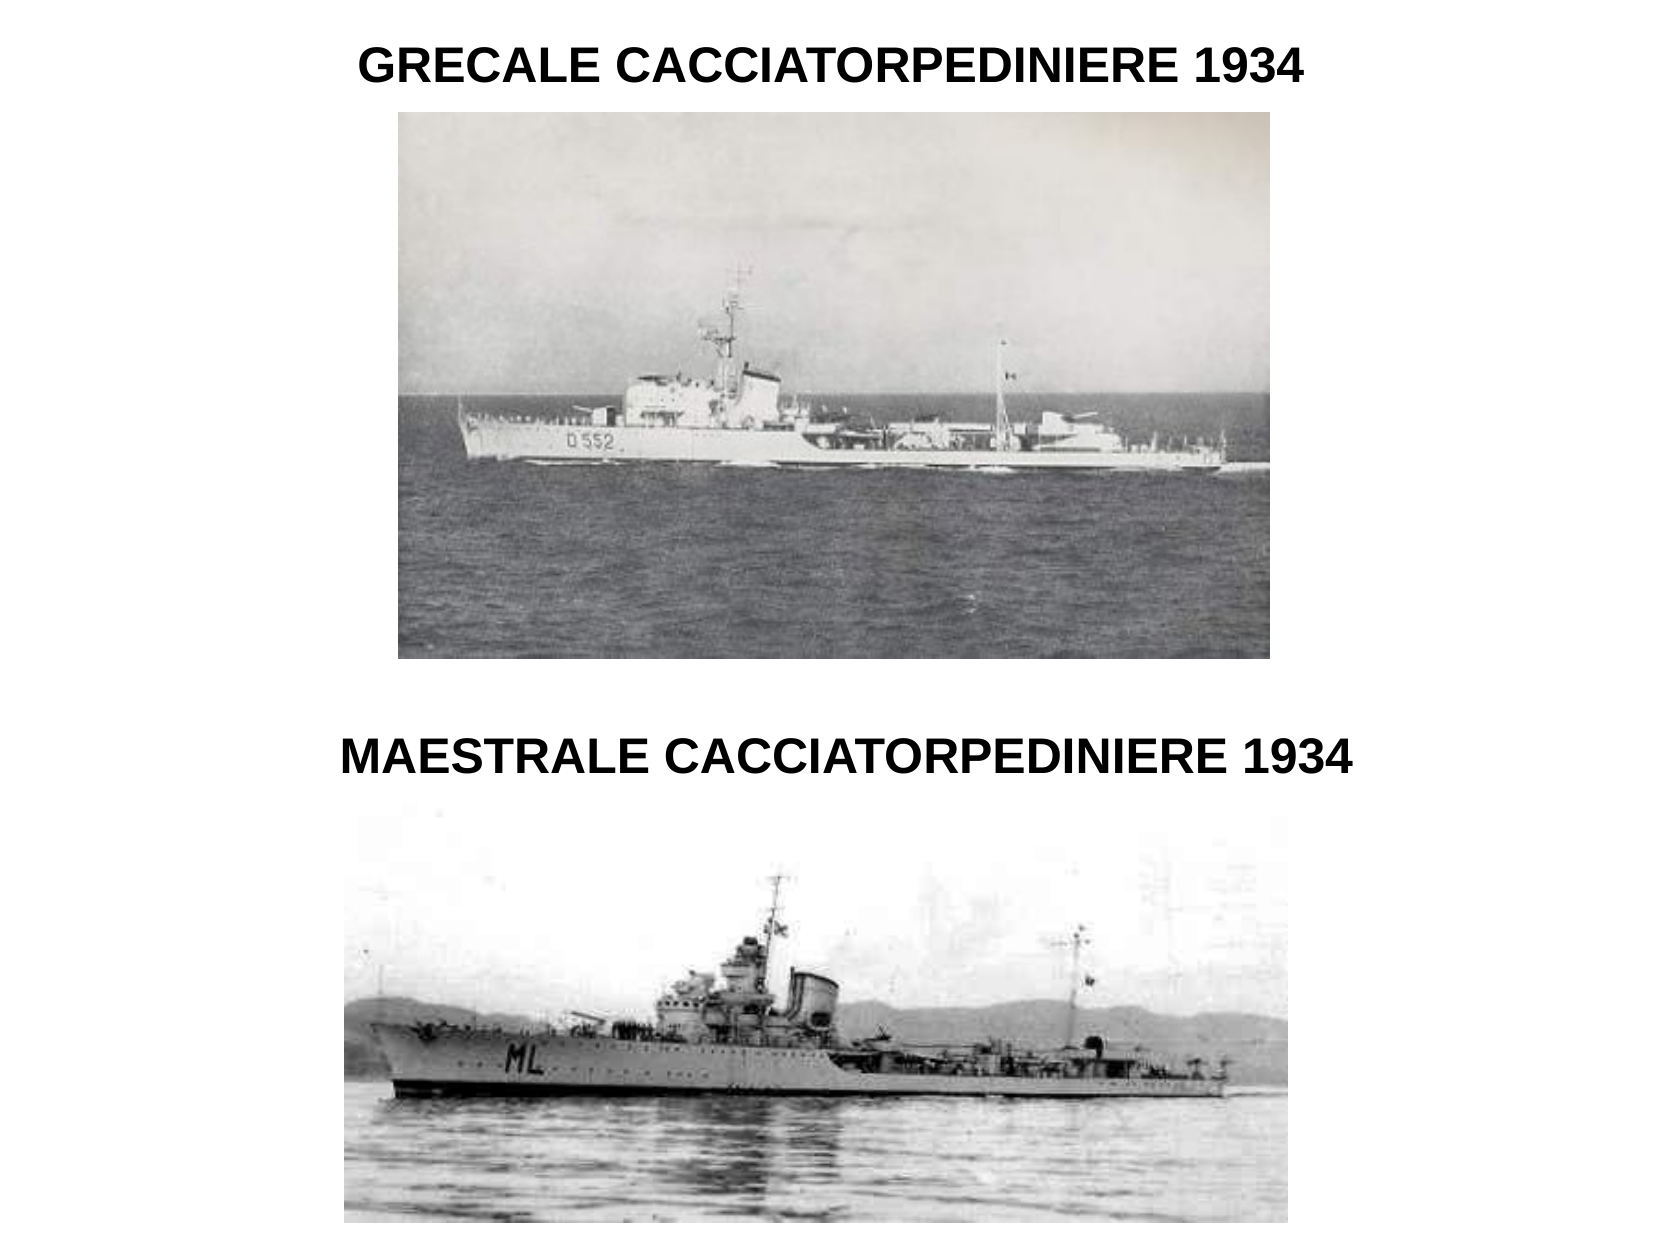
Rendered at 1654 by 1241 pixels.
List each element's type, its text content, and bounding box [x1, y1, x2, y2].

picture [398, 112, 1270, 659]
text_box MAESTRALE CACCIATORPEDINIERE 1934 [324, 720, 1369, 792]
text_box GRECALE CACCIATORPEDINIERE 1934 [342, 29, 1320, 101]
picture [344, 803, 1288, 1223]
